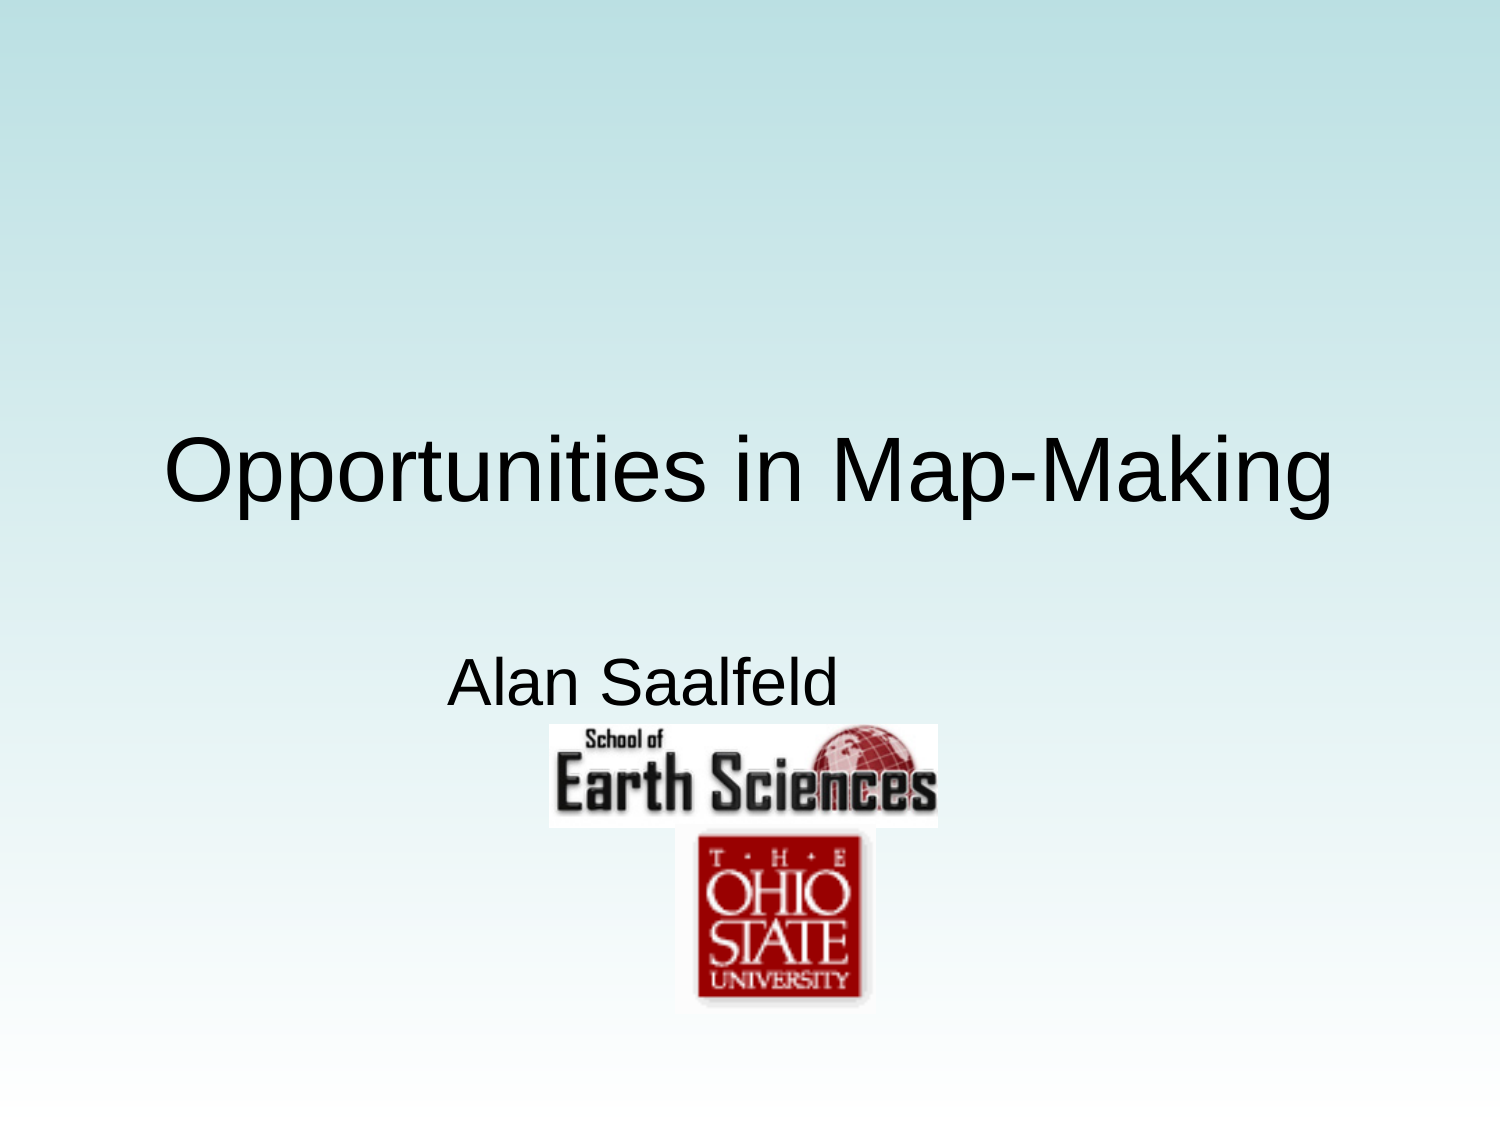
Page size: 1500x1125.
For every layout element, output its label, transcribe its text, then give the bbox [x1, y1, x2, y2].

picture [549, 724, 938, 1015]
title Opportunities in Map-Making [112, 349, 1388, 591]
subtitle Alan Saalfeld [225, 637, 1063, 926]
